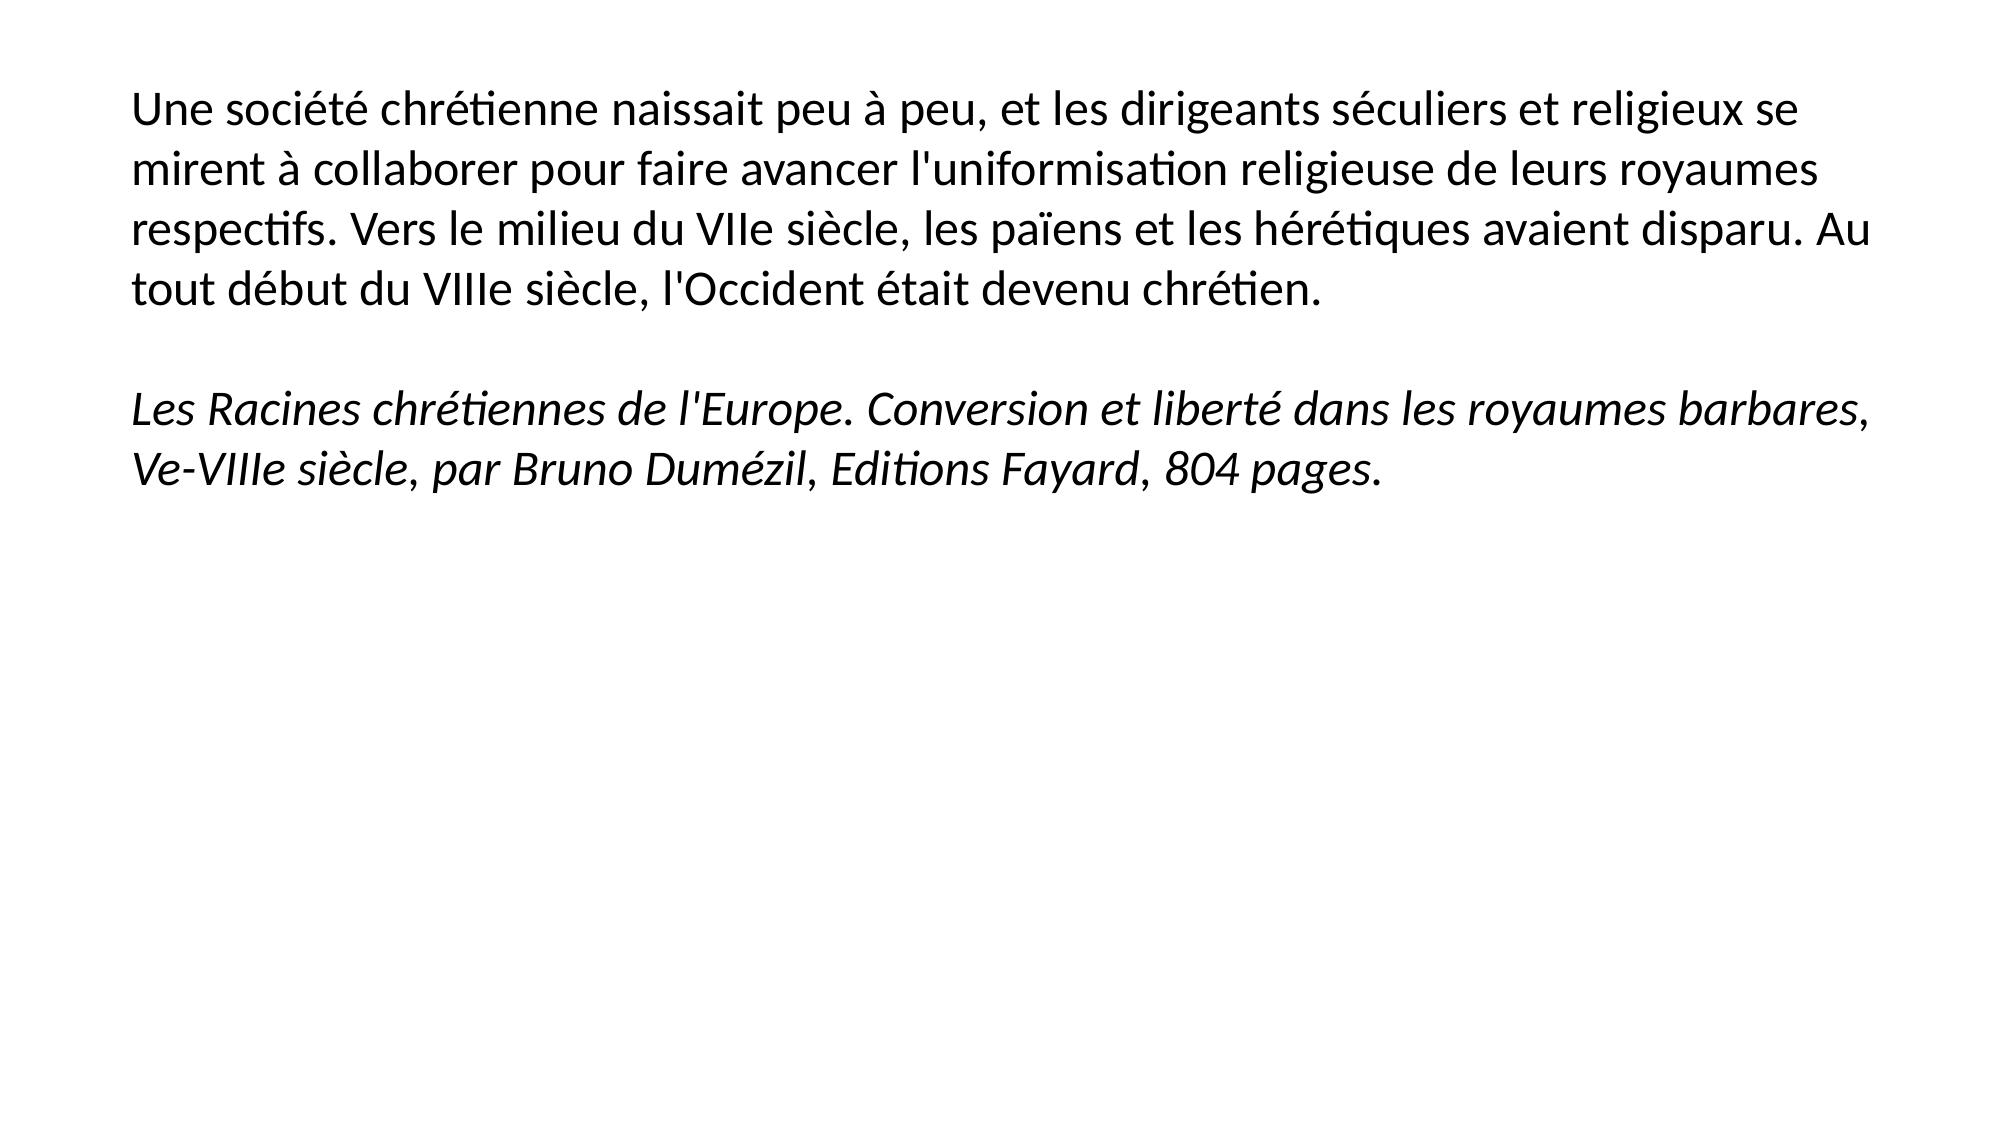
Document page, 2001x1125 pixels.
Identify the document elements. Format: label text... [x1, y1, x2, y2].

text_box Une société chrétienne naissait peu à peu, et les dirigeants séculiers et religieux se mirent à collaborer pour faire avancer l'uniformisation religieuse de leurs royaumes respectifs. Vers le milieu du VIIe siècle, les païens et les hérétiques avaient disparu. Au tout début du VIIIe siècle, l'Occident était devenu chrétien. Les Racines chrétiennes de l'Europe. Conversion et liberté dans les royaumes barbares, Ve-VIIIe siècle, par Bruno Dumézil, Editions Fayard, 804 pages. [115, 67, 1894, 508]
